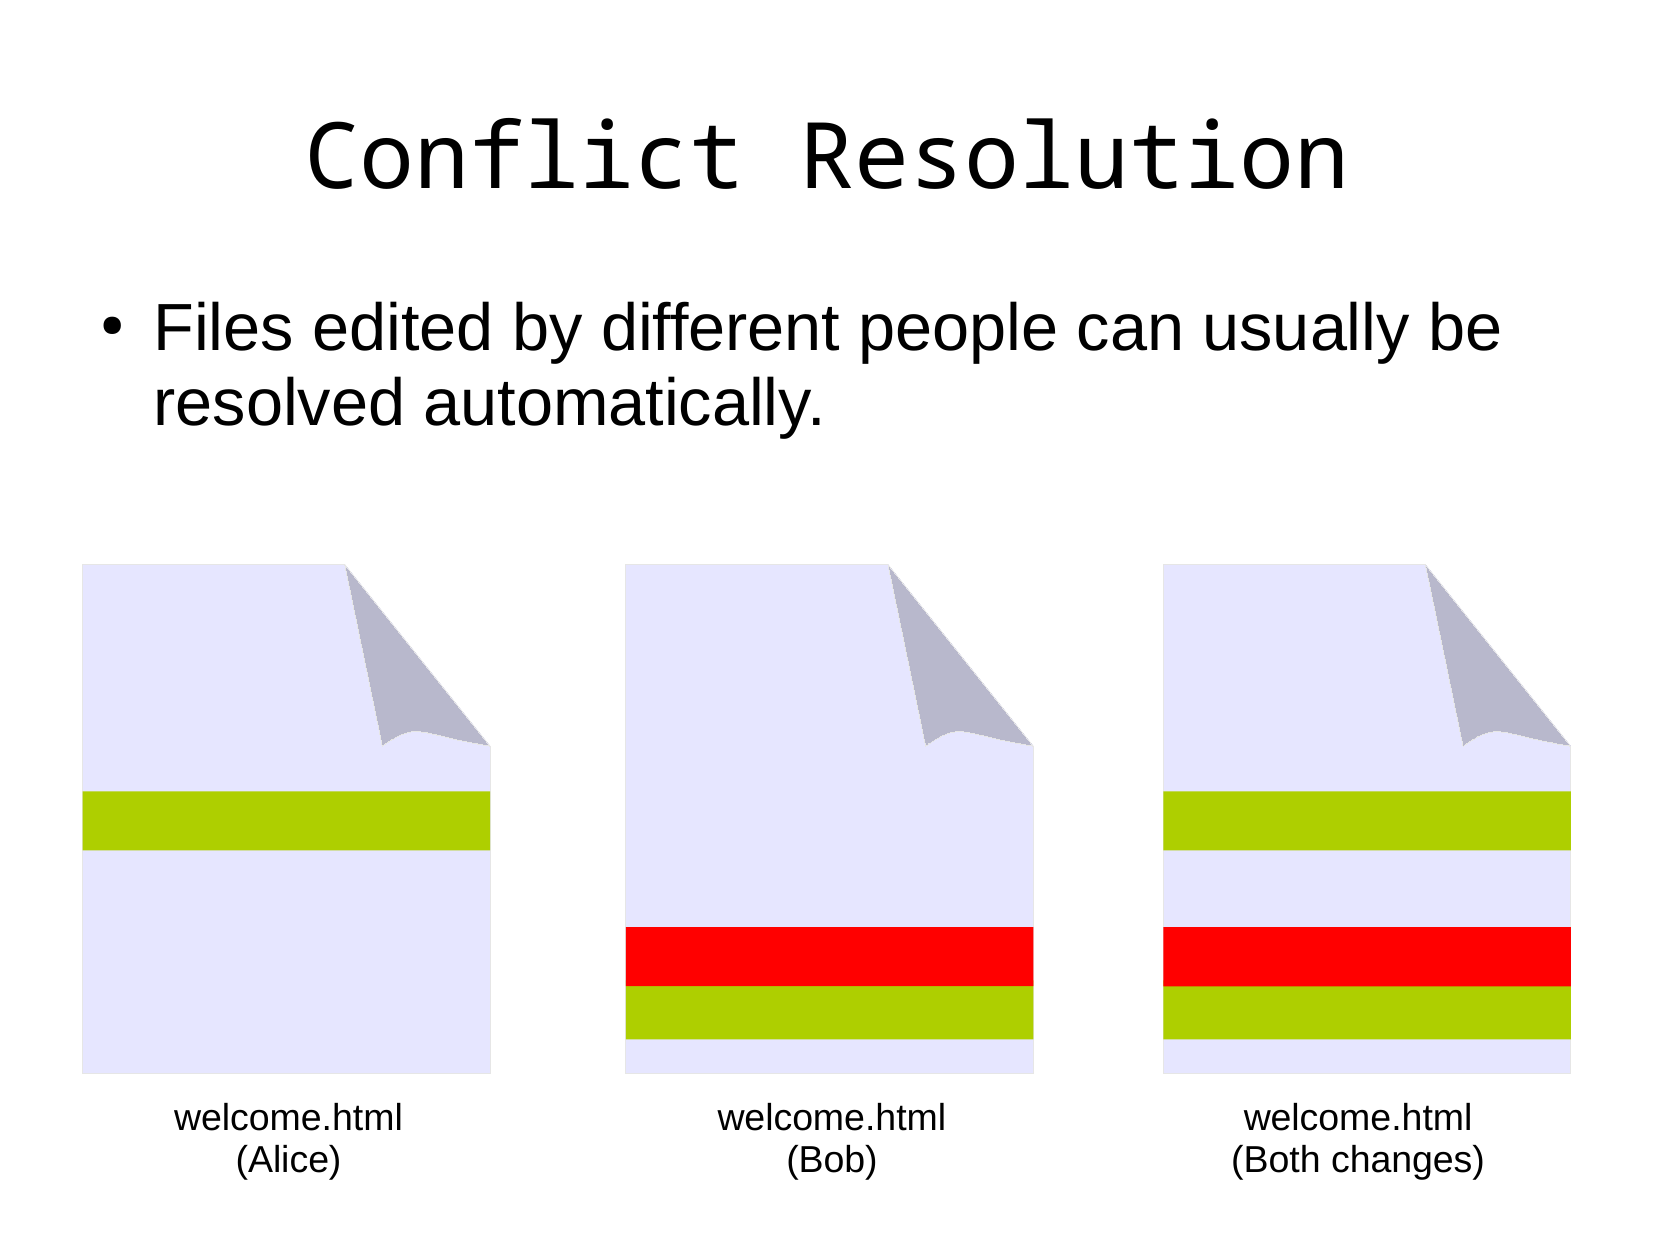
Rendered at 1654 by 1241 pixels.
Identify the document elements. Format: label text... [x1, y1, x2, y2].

title Conflict Resolution [82, 49, 1571, 257]
text_box welcome.html (Bob) [702, 1088, 962, 1188]
text_box [1163, 564, 1571, 1074]
list Files edited by different people can usually be resolved automatically. [82, 290, 1571, 1010]
text_box welcome.html (Alice) [159, 1088, 418, 1188]
text_box welcome.html (Both changes) [1216, 1088, 1524, 1188]
text_box [82, 564, 491, 1074]
text_box [625, 564, 1034, 1074]
